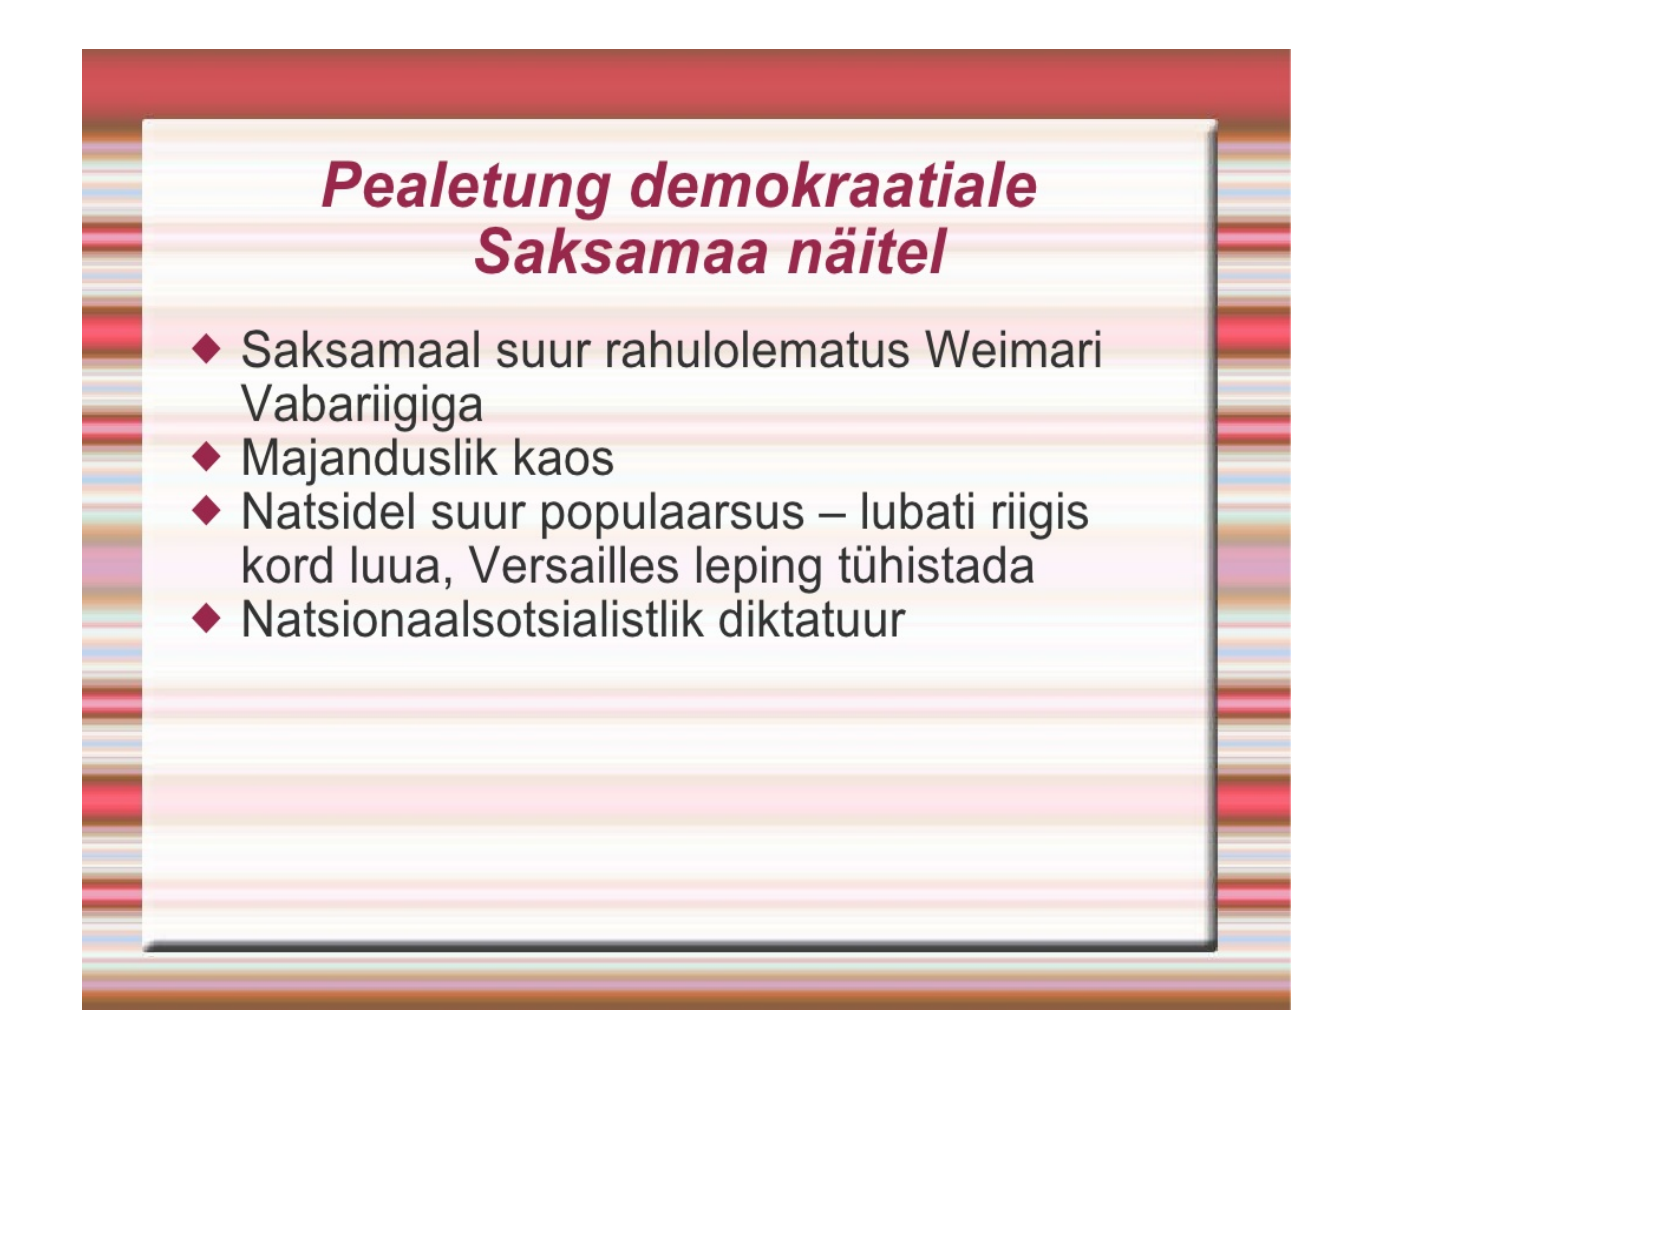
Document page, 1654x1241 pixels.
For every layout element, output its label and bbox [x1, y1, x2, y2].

picture [82, 49, 1291, 1010]
